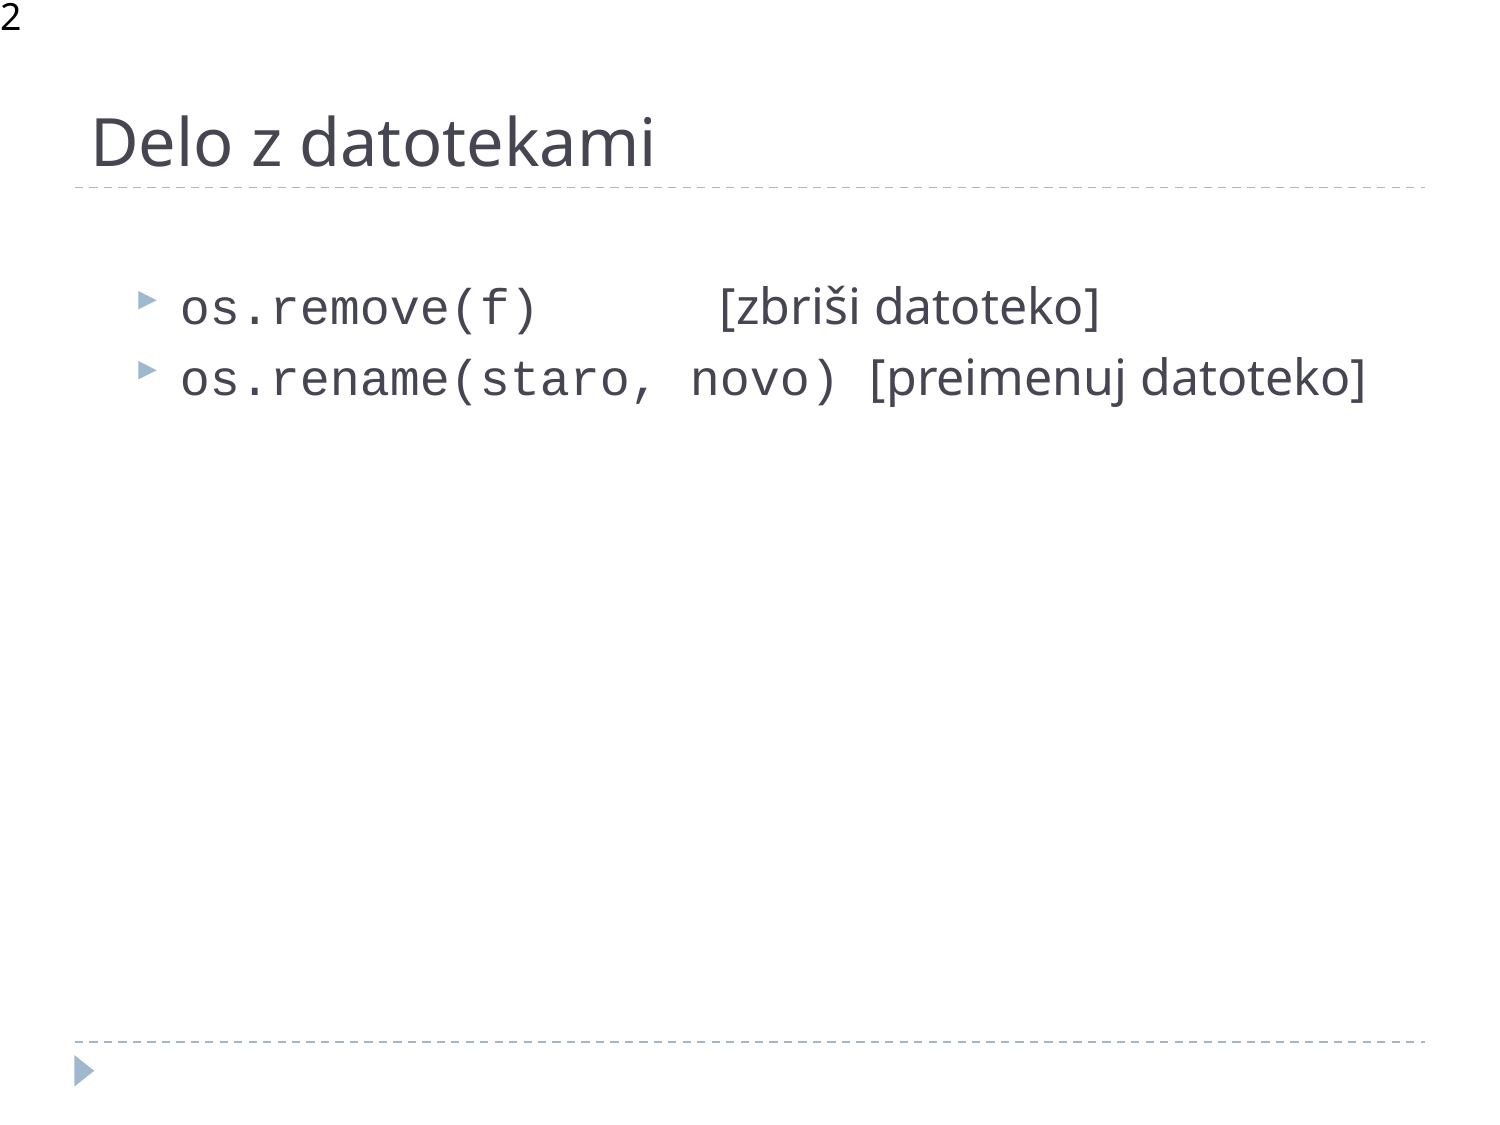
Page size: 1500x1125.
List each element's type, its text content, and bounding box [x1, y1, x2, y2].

title Delo z datotekami [75, 24, 1425, 188]
list os.remove(f) [zbriši datoteko] os.rename(staro, novo) [preimenuj datoteko] [75, 267, 1425, 1010]
